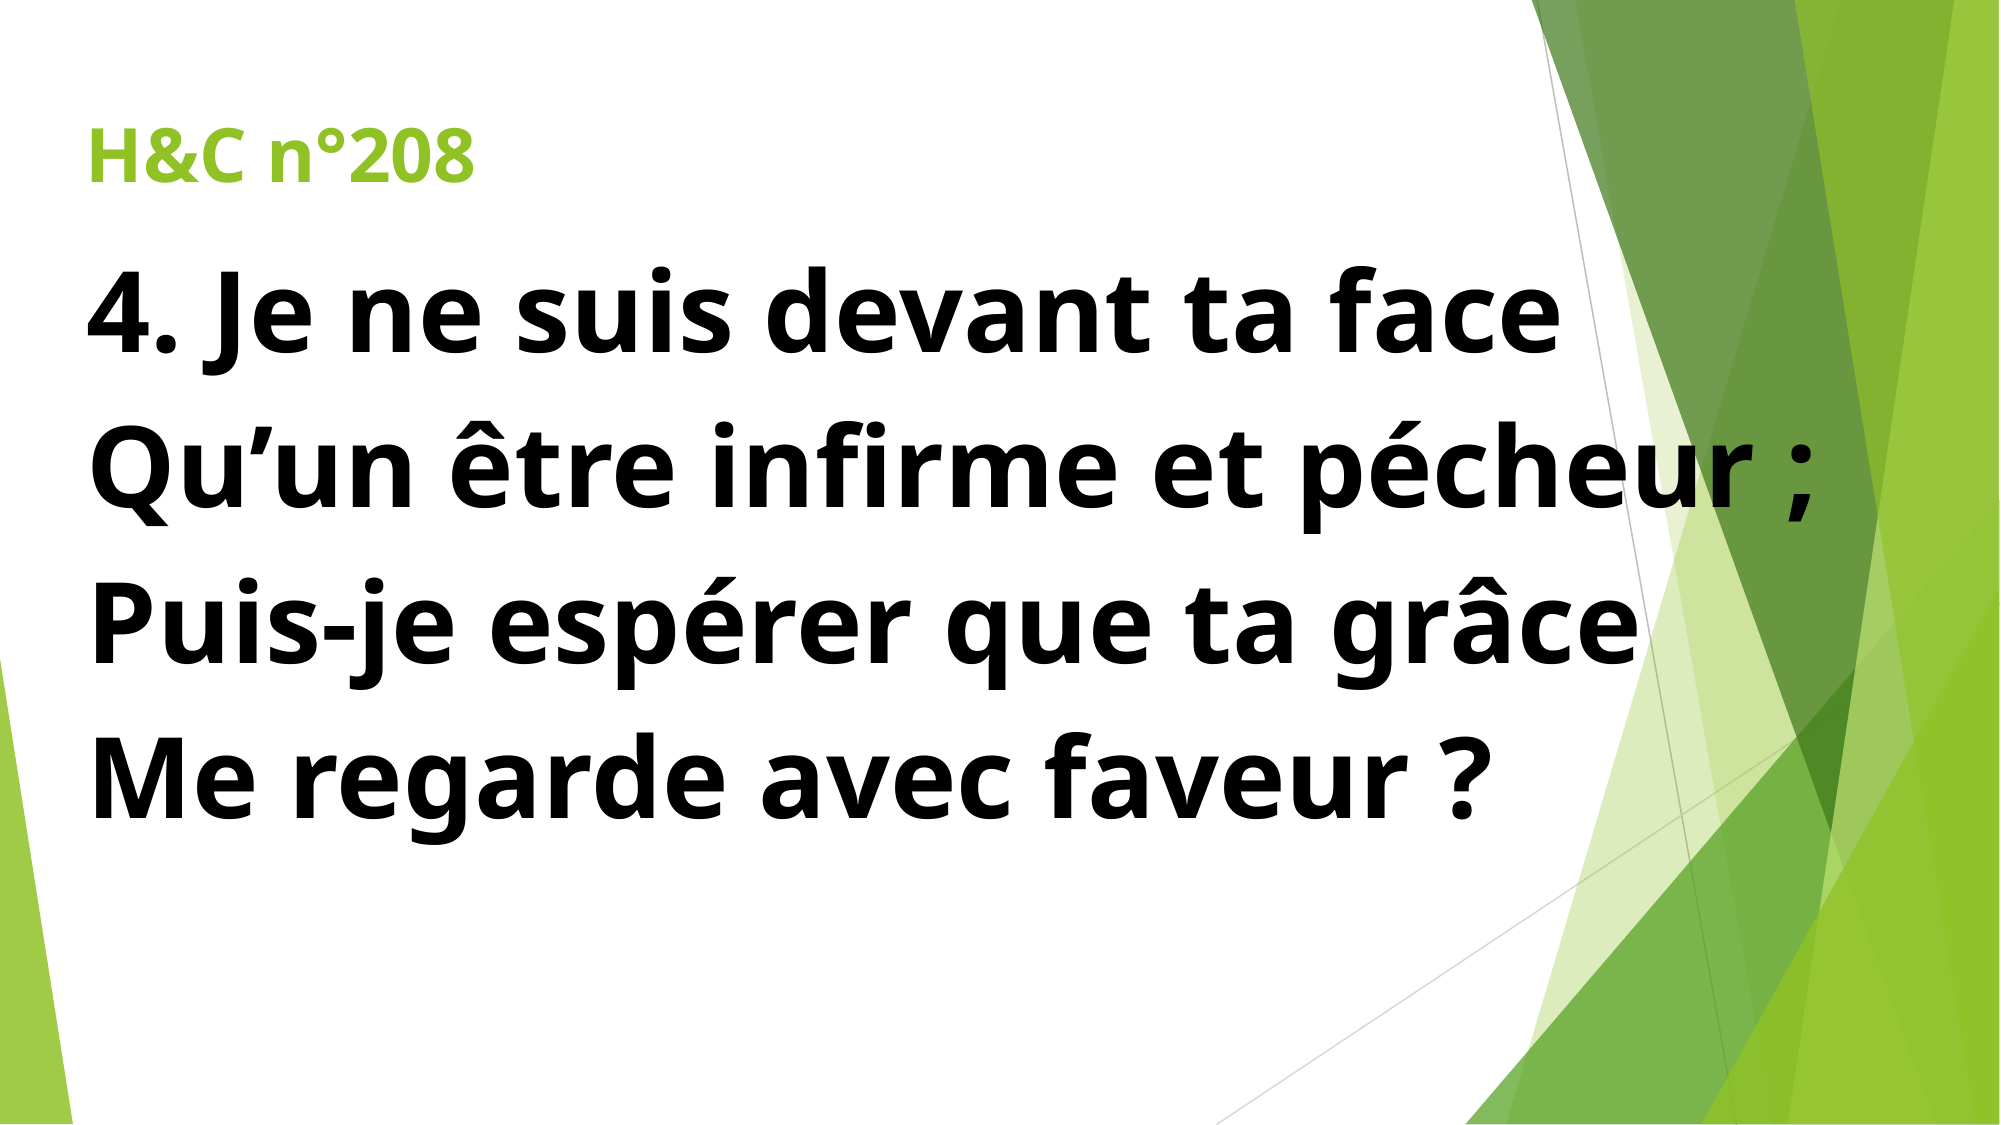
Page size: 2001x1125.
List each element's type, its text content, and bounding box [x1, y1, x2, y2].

text_box H&C n°208 [70, 99, 1522, 212]
text_box 4. Je ne suis devant ta face Qu’un être infirme et pécheur ; Puis-je espérer que ta grâce Me regarde avec faveur ? [70, 212, 1919, 1028]
